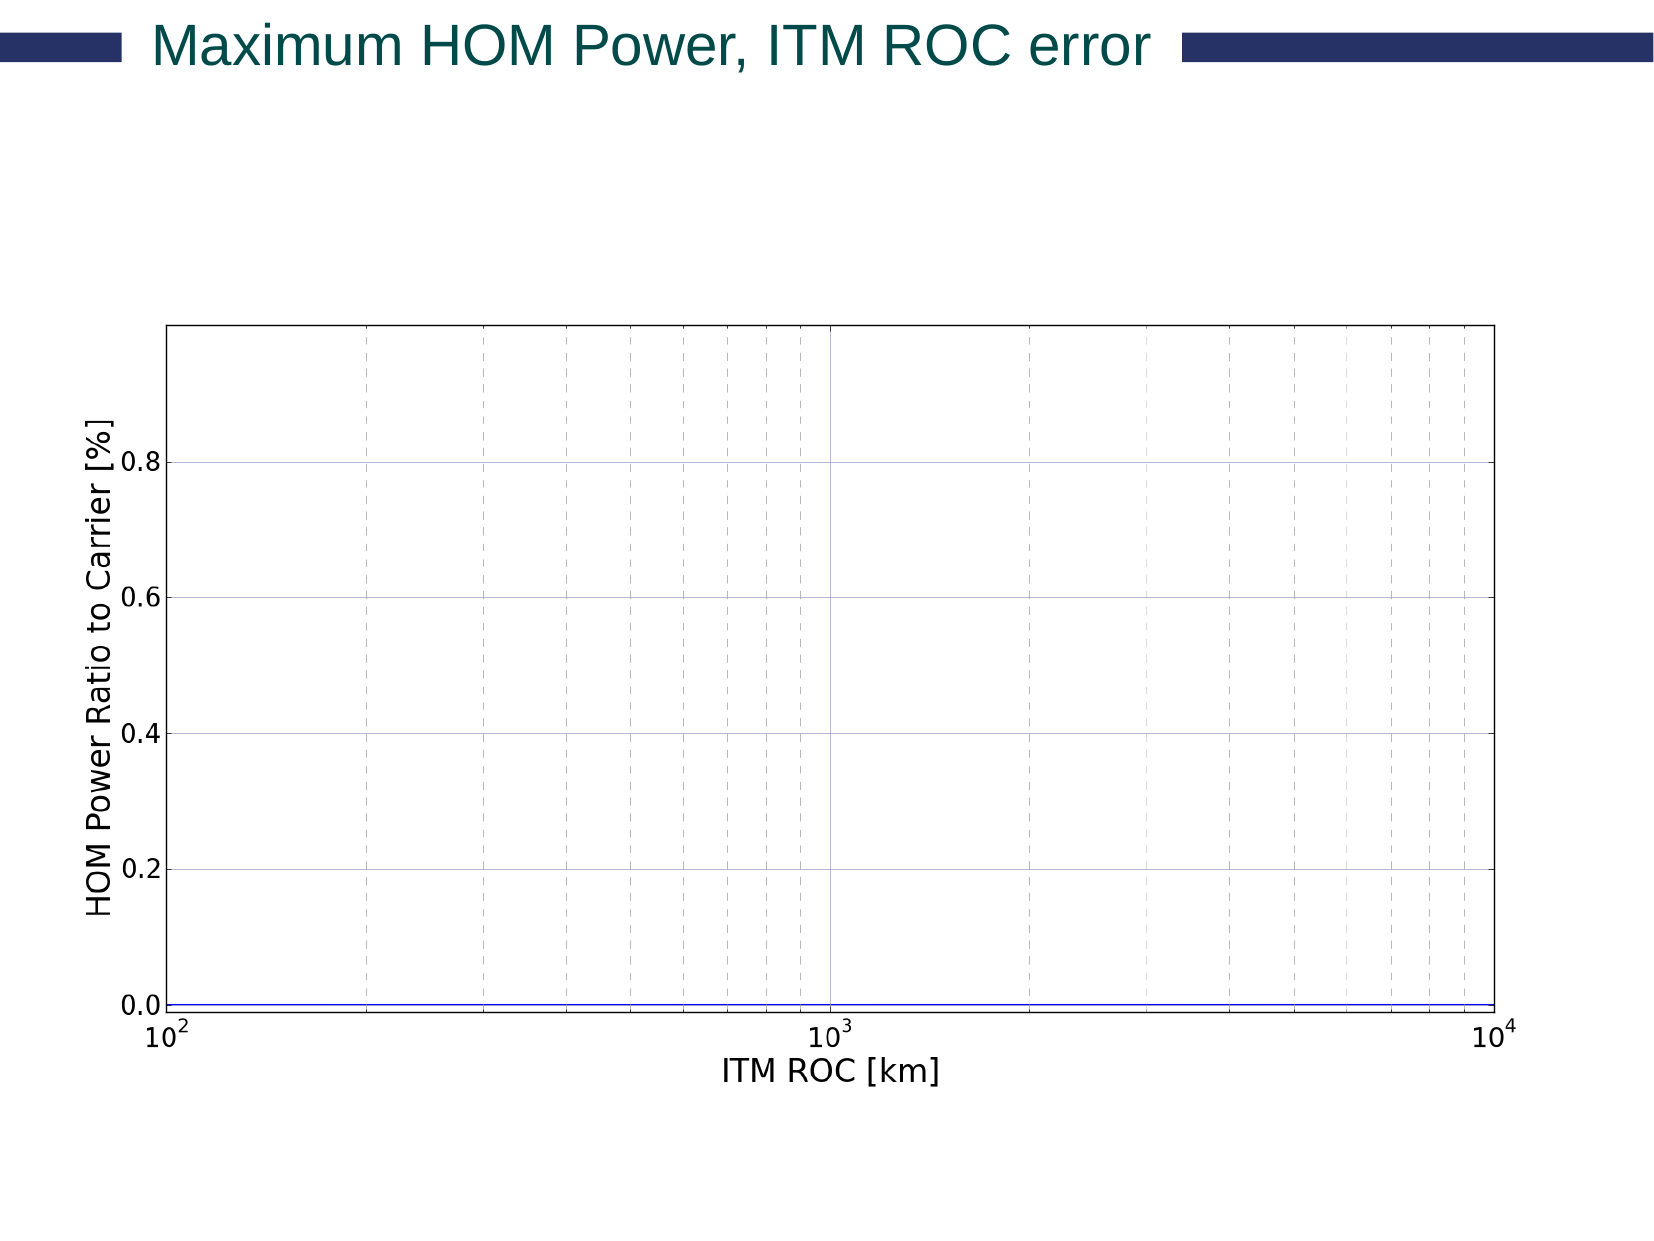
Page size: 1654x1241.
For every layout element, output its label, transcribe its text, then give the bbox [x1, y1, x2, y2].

picture [0, 239, 1654, 1097]
title Maximum HOM Power, ITM ROC error [121, 12, 1182, 78]
